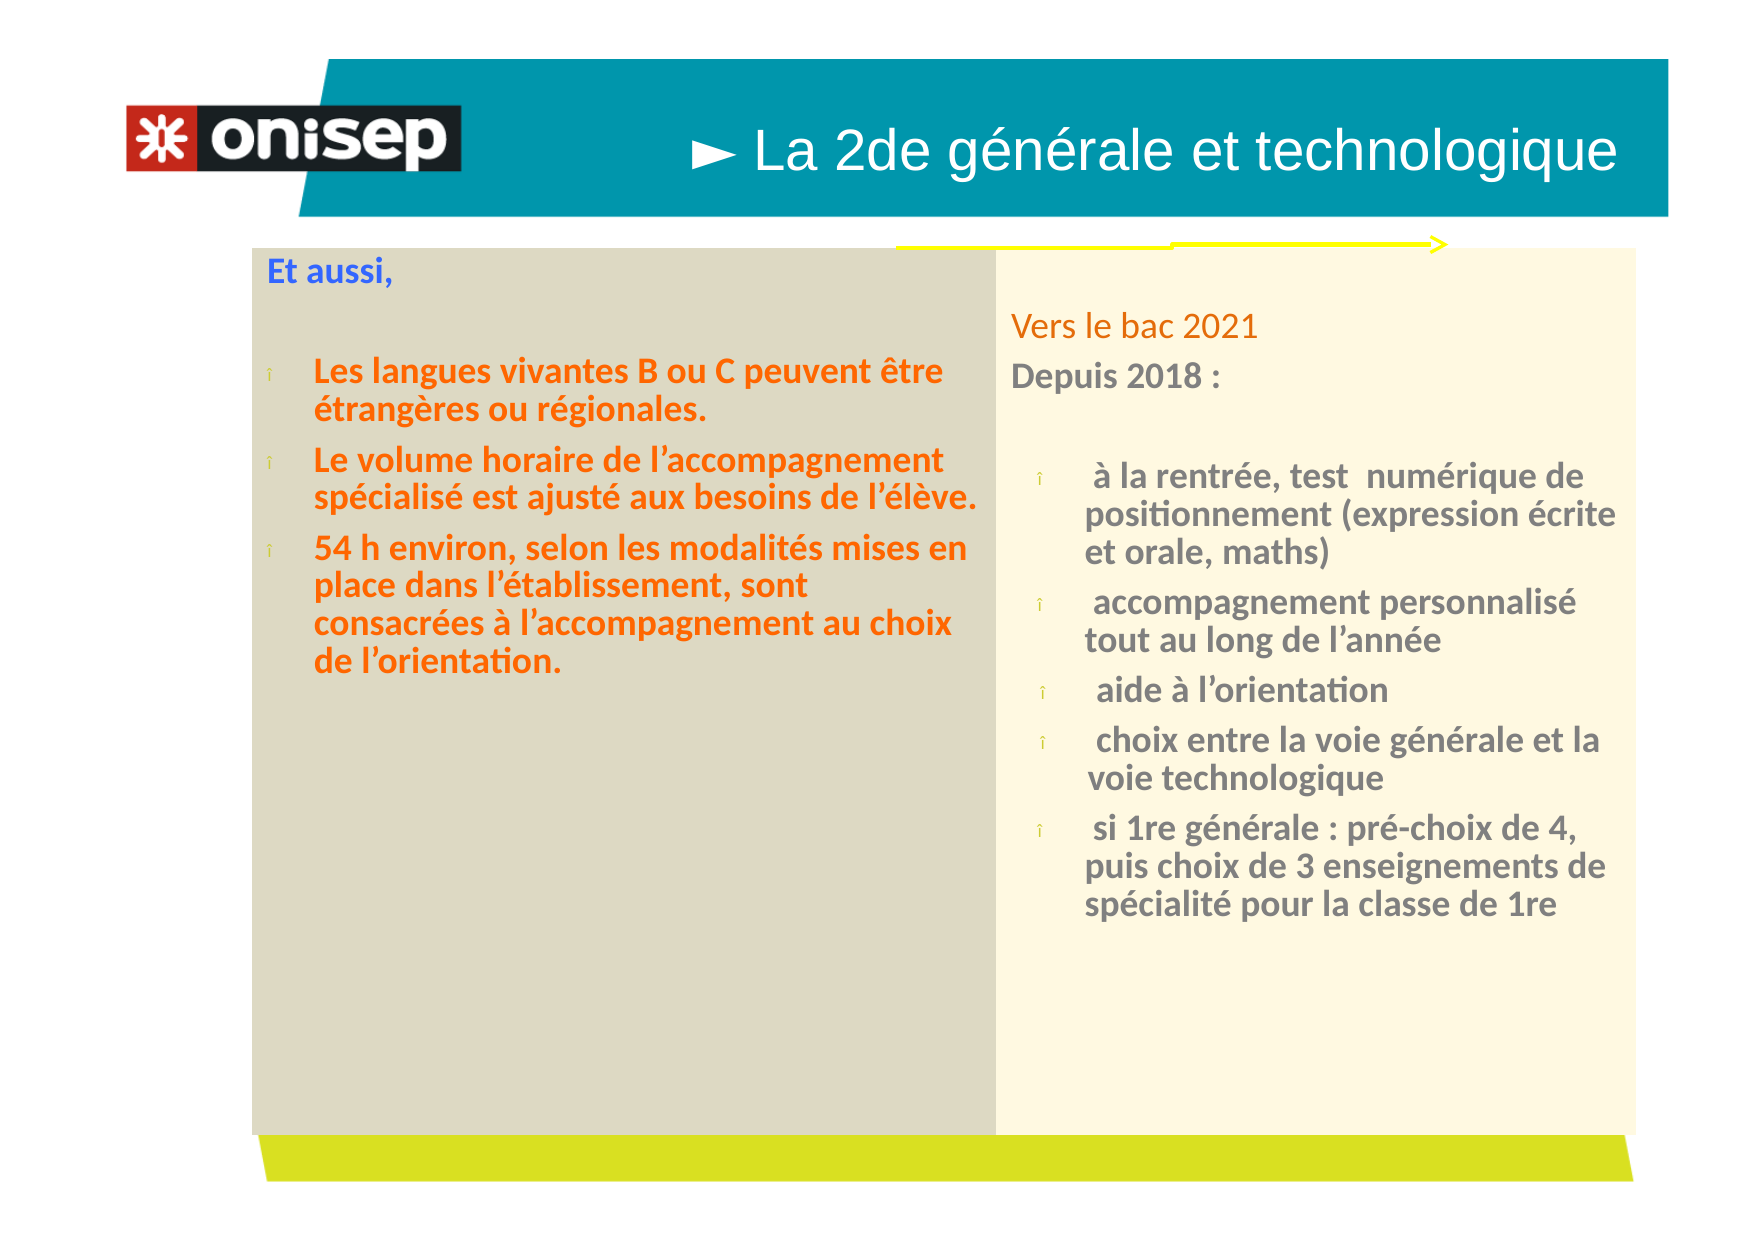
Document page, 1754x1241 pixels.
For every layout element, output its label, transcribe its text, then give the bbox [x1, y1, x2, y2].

table_header Et aussi, Les langues vivantes B ou C peuvent être étrangères ou régionales. Le volume horaire de l’accompagnement spécialisé est ajusté aux besoins de l’élève. 54 h environ, selon les modalités mises en place dans l’établissement, sont consacrées à l’accompagnement au choix de l’orientation. [252, 248, 996, 1135]
text_box ► La 2de générale et technologique [357, 104, 1636, 190]
table_header Vers le bac 2021 Depuis 2018 : à la rentrée, test numérique de positionnement (expression écrite et orale, maths) accompagnement personnalisé tout au long de l’année aide à l’orientation choix entre la voie générale et la voie technologique si 1re générale : pré-choix de 4, puis choix de 3 enseignements de spécialité pour la classe de 1re [996, 248, 1636, 1135]
picture [59, 59, 1669, 1182]
